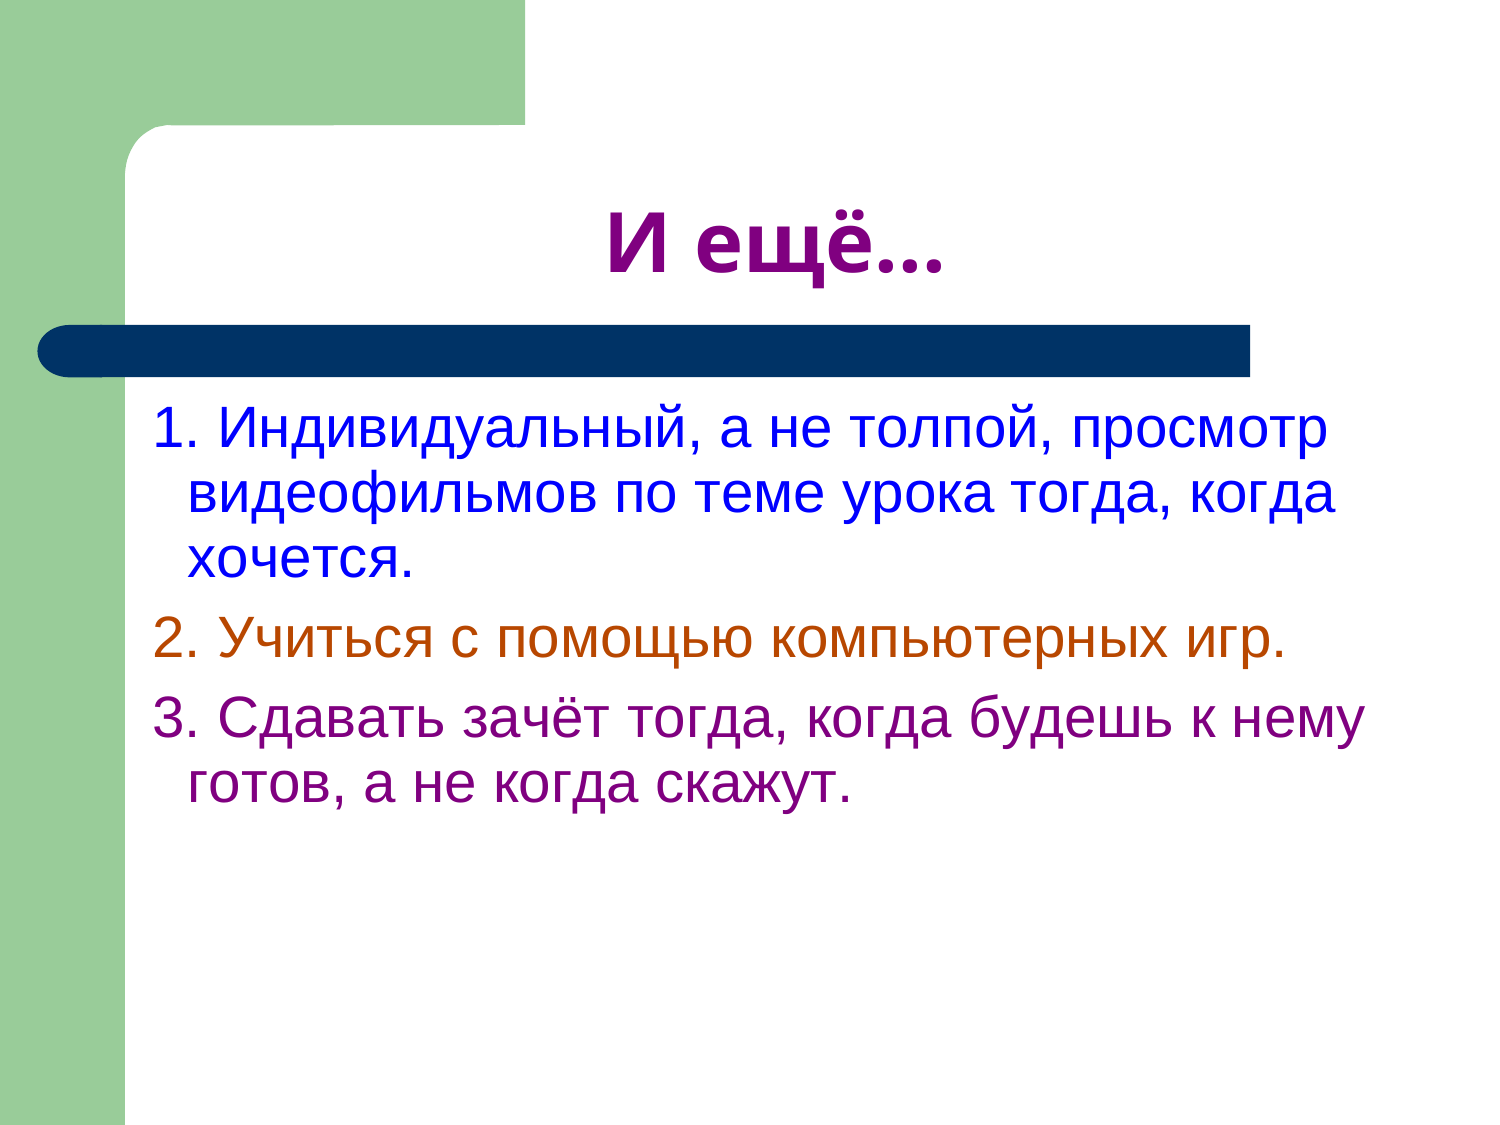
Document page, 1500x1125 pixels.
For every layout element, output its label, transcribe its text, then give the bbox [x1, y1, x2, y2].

list 1. Индивидуальный, а не толпой, просмотр видеофильмов по теме урока тогда, когда хочется. 2. Учиться с помощью компьютерных игр. 3. Сдавать зачёт тогда, когда будешь к нему готов, а не когда скажут. [137, 387, 1400, 999]
title И ещё... [136, 136, 1414, 301]
